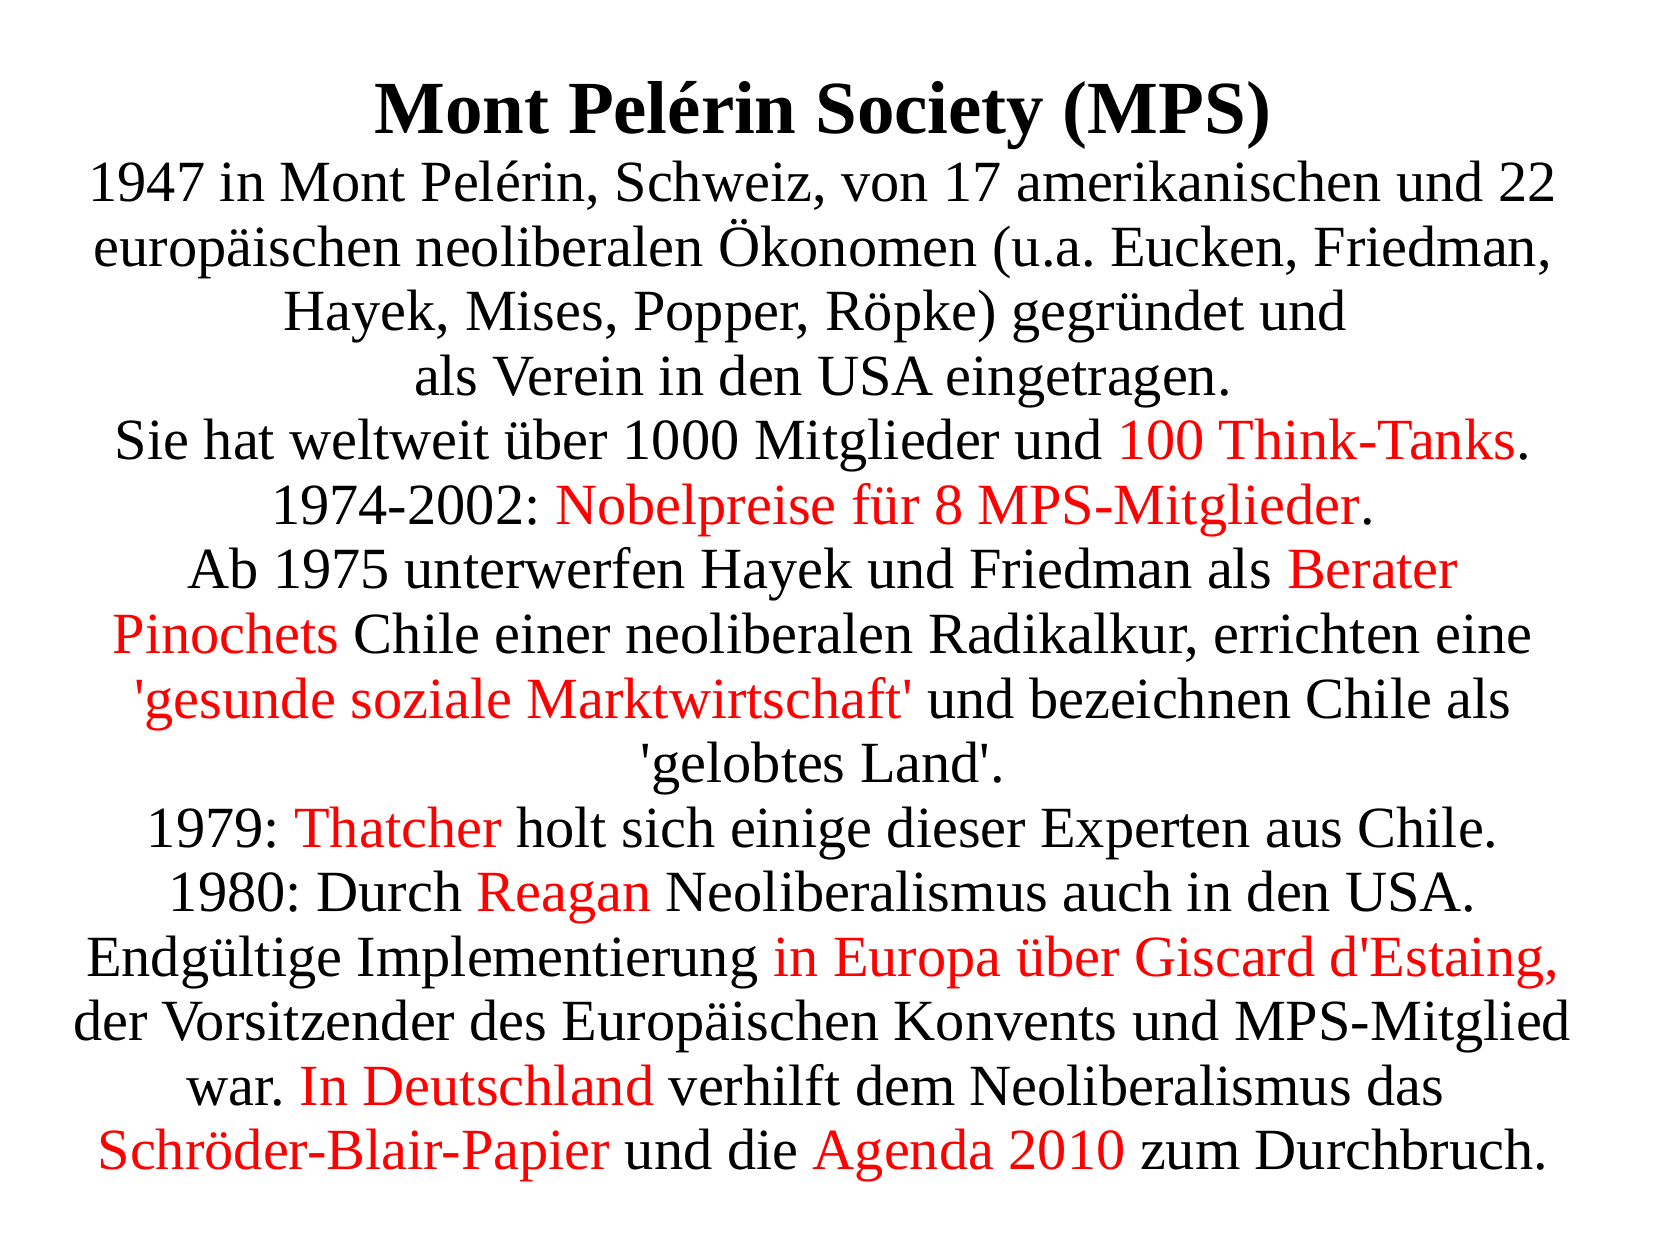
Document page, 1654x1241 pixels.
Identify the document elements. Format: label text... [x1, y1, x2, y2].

text_box Mont Pelérin Society (MPS) 1947 in Mont Pelérin, Schweiz, von 17 amerikanischen und 22 europäischen neoliberalen Ökonomen (u.a. Eucken, Friedman, Hayek, Mises, Popper, Röpke) gegründet und als Verein in den USA eingetragen. Sie hat weltweit über 1000 Mitglieder und 100 Think-Tanks. 1974-2002: Nobelpreise für 8 MPS-Mitglieder. Ab 1975 unterwerfen Hayek und Friedman als Berater Pinochets Chile einer neoliberalen Radikalkur, errichten eine 'gesunde soziale Marktwirtschaft' und bezeichnen Chile als 'gelobtes Land'. 1979: Thatcher holt sich einige dieser Experten aus Chile. 1980: Durch Reagan Neoliberalismus auch in den USA. Endgültige Implementierung in Europa über Giscard d'Estaing, der Vorsitzender des Europäischen Konvents und MPS-Mitglied war. In Deutschland verhilft dem Neoliberalismus das Schröder-Blair-Papier und die Agenda 2010 zum Durchbruch. [59, 59, 1595, 1194]
